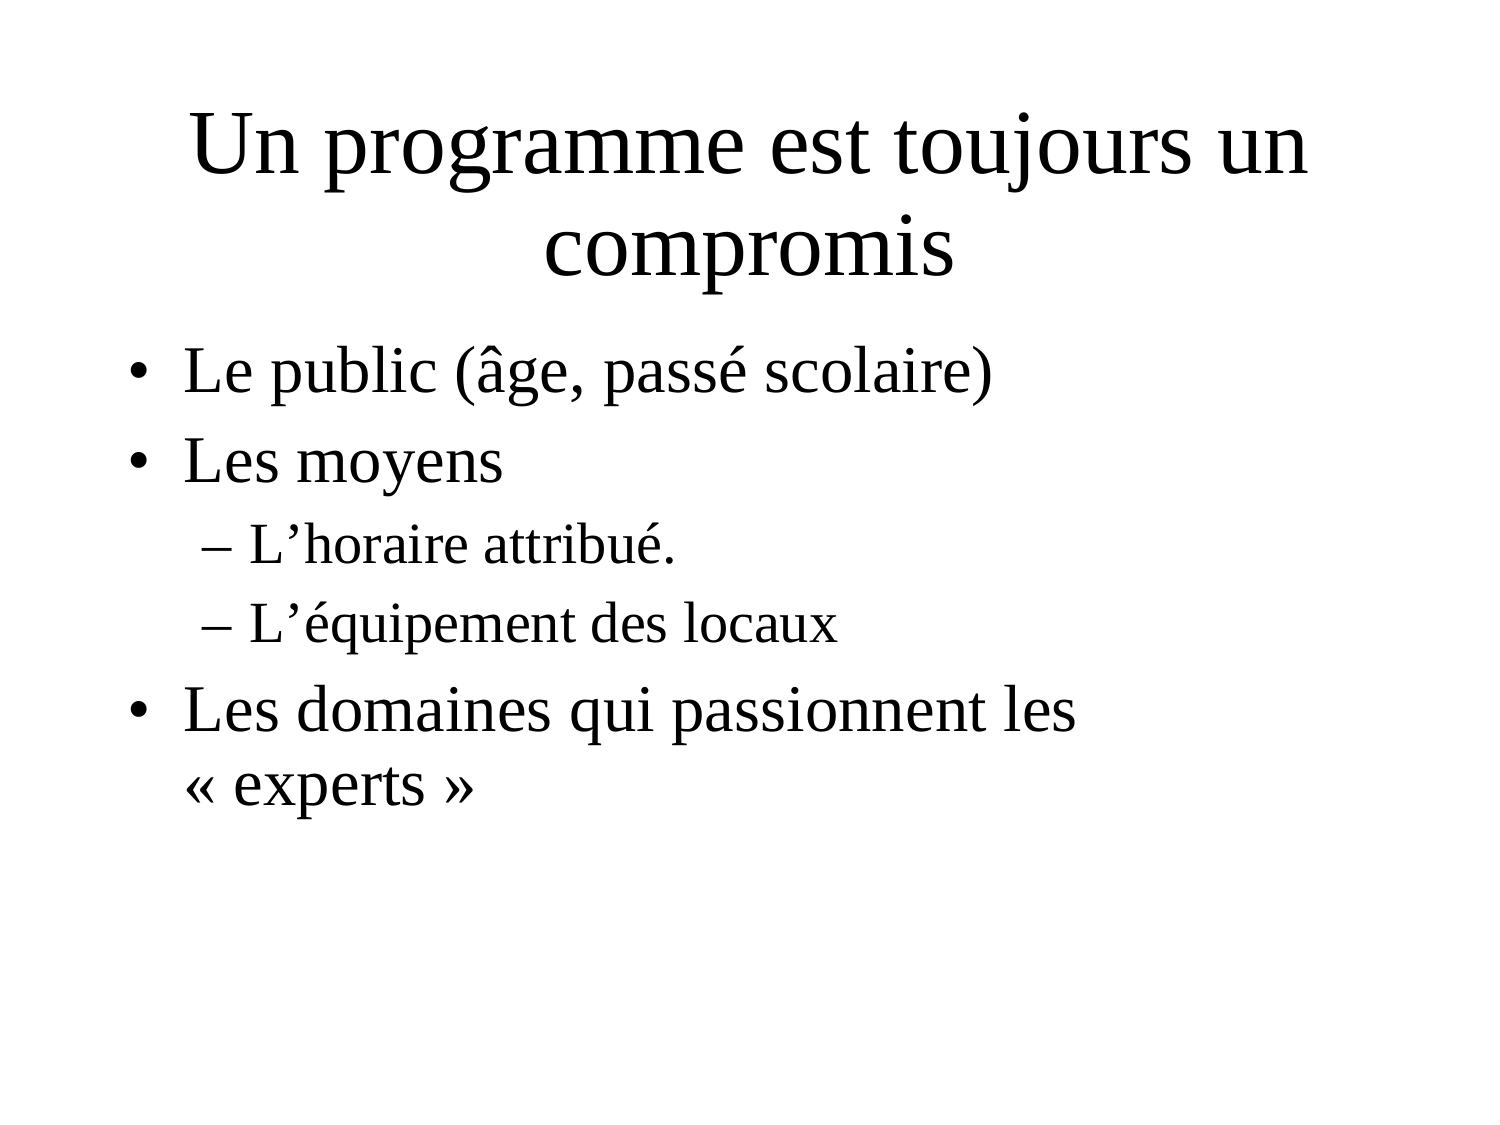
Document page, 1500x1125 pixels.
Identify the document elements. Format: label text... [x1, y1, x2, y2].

list Le public (âge, passé scolaire) Les moyens L’horaire attribué. L’équipement des locaux Les domaines qui passionnent les « experts » [112, 324, 1388, 1001]
title Un programme est toujours un compromis [112, 76, 1388, 312]
